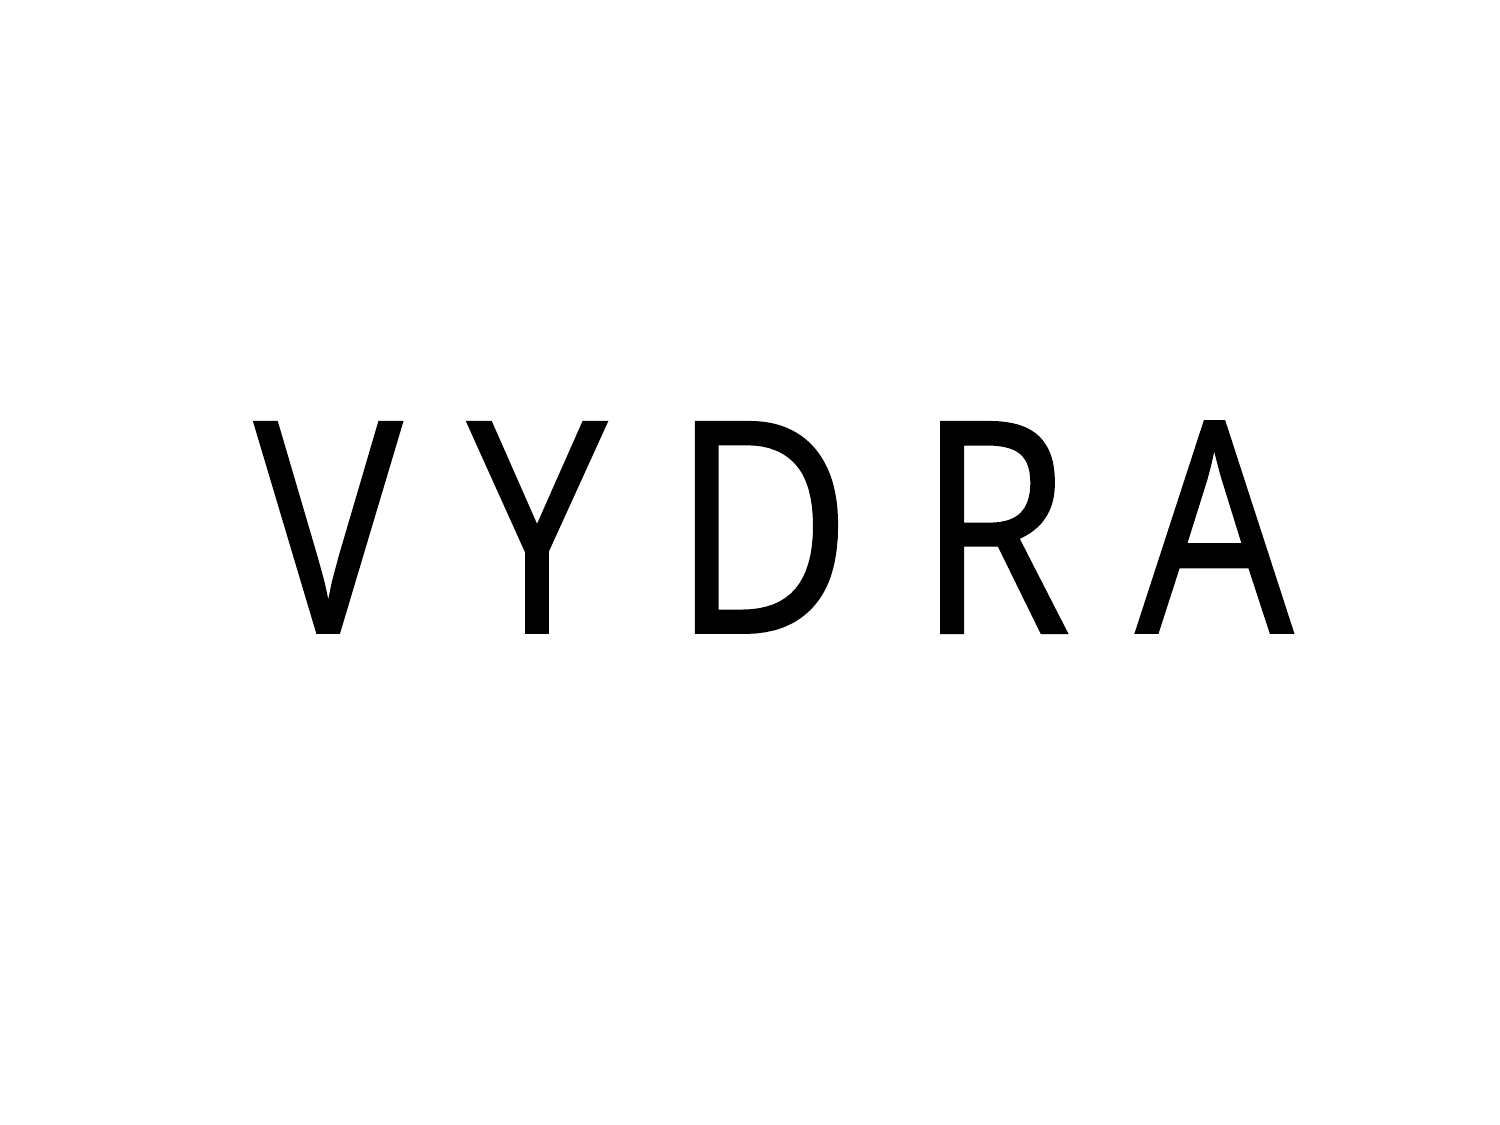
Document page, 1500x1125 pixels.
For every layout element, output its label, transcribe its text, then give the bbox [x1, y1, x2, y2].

text_box V Y D R A [695, 421, 838, 634]
text_box V Y D R A [466, 421, 608, 634]
text_box V Y D R A [253, 421, 403, 634]
text_box V Y D R A [1135, 420, 1294, 634]
text_box V Y D R A [940, 421, 1068, 634]
